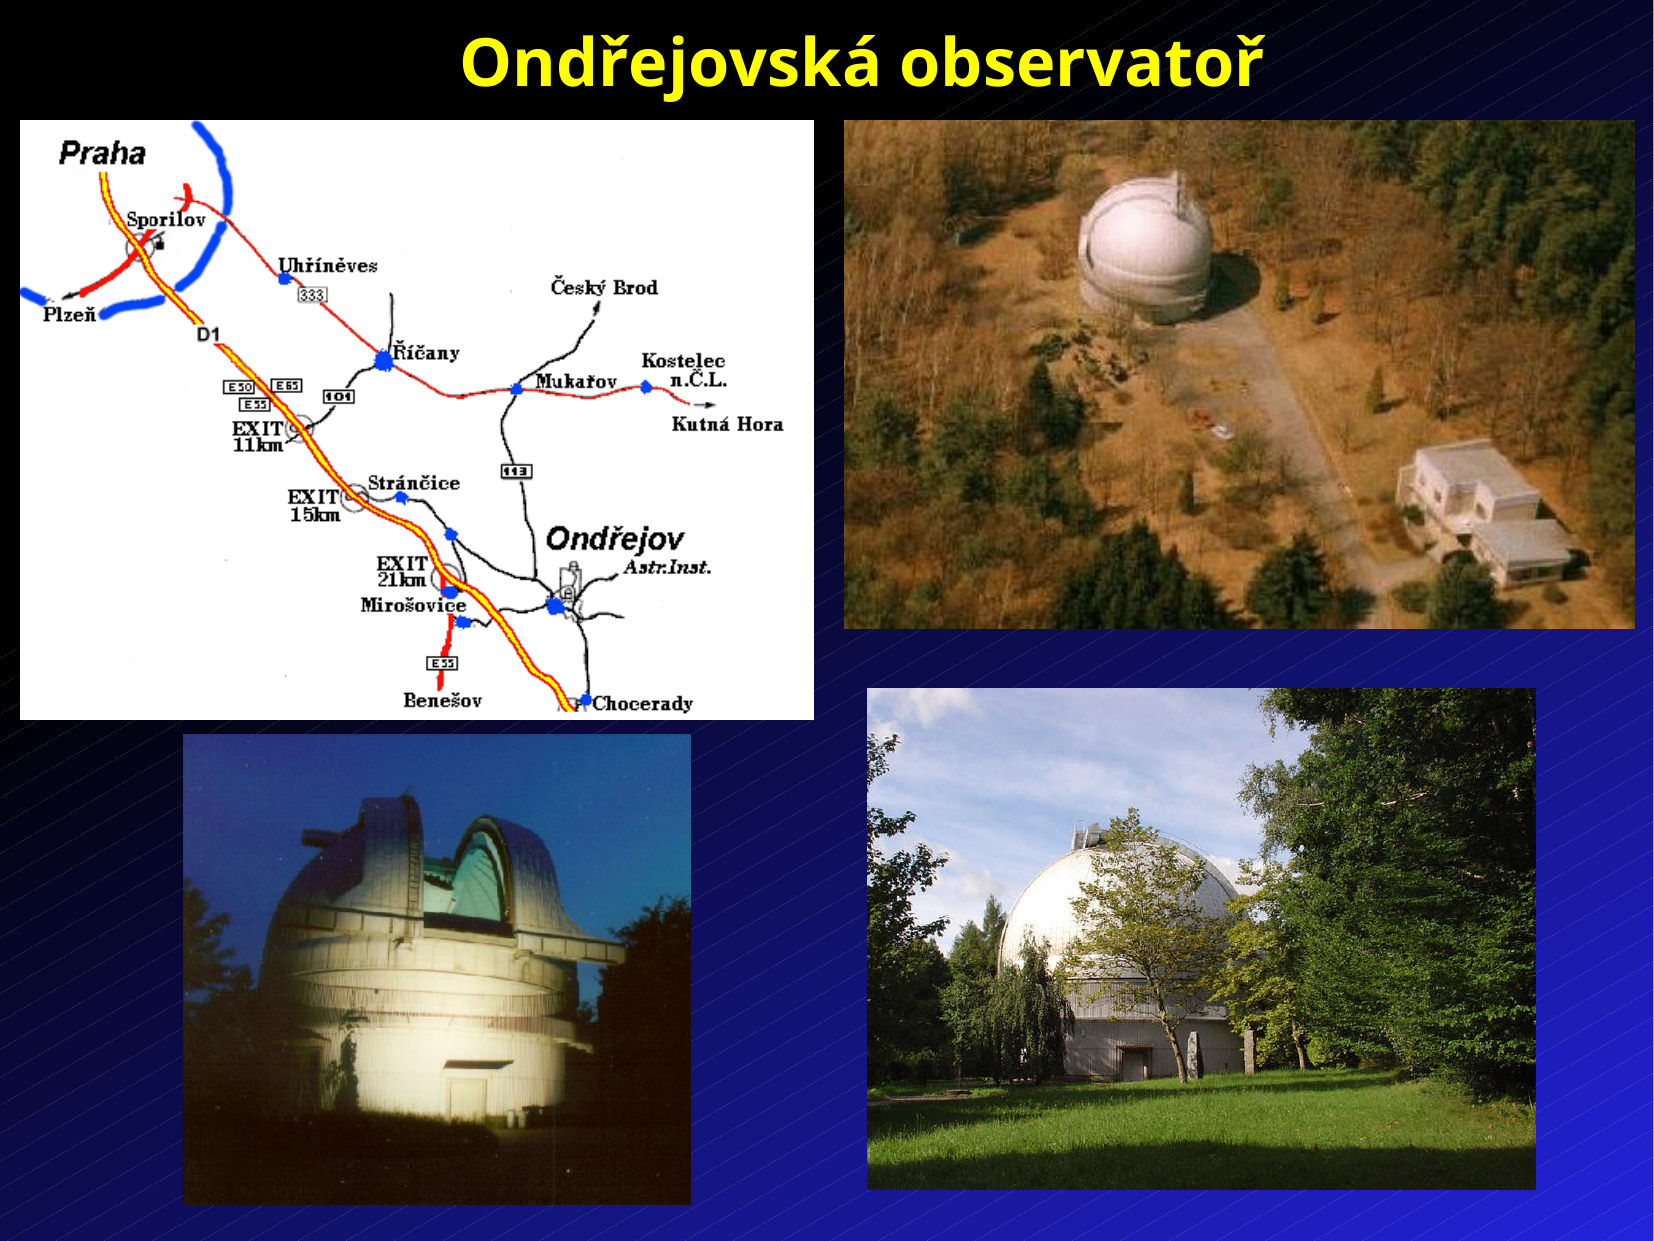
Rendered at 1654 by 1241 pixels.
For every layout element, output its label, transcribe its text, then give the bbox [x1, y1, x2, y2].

title Ondřejovská observatoř [118, 0, 1607, 121]
picture [20, 120, 814, 720]
picture [867, 688, 1536, 1190]
picture [183, 734, 691, 1205]
picture [844, 120, 1635, 629]
